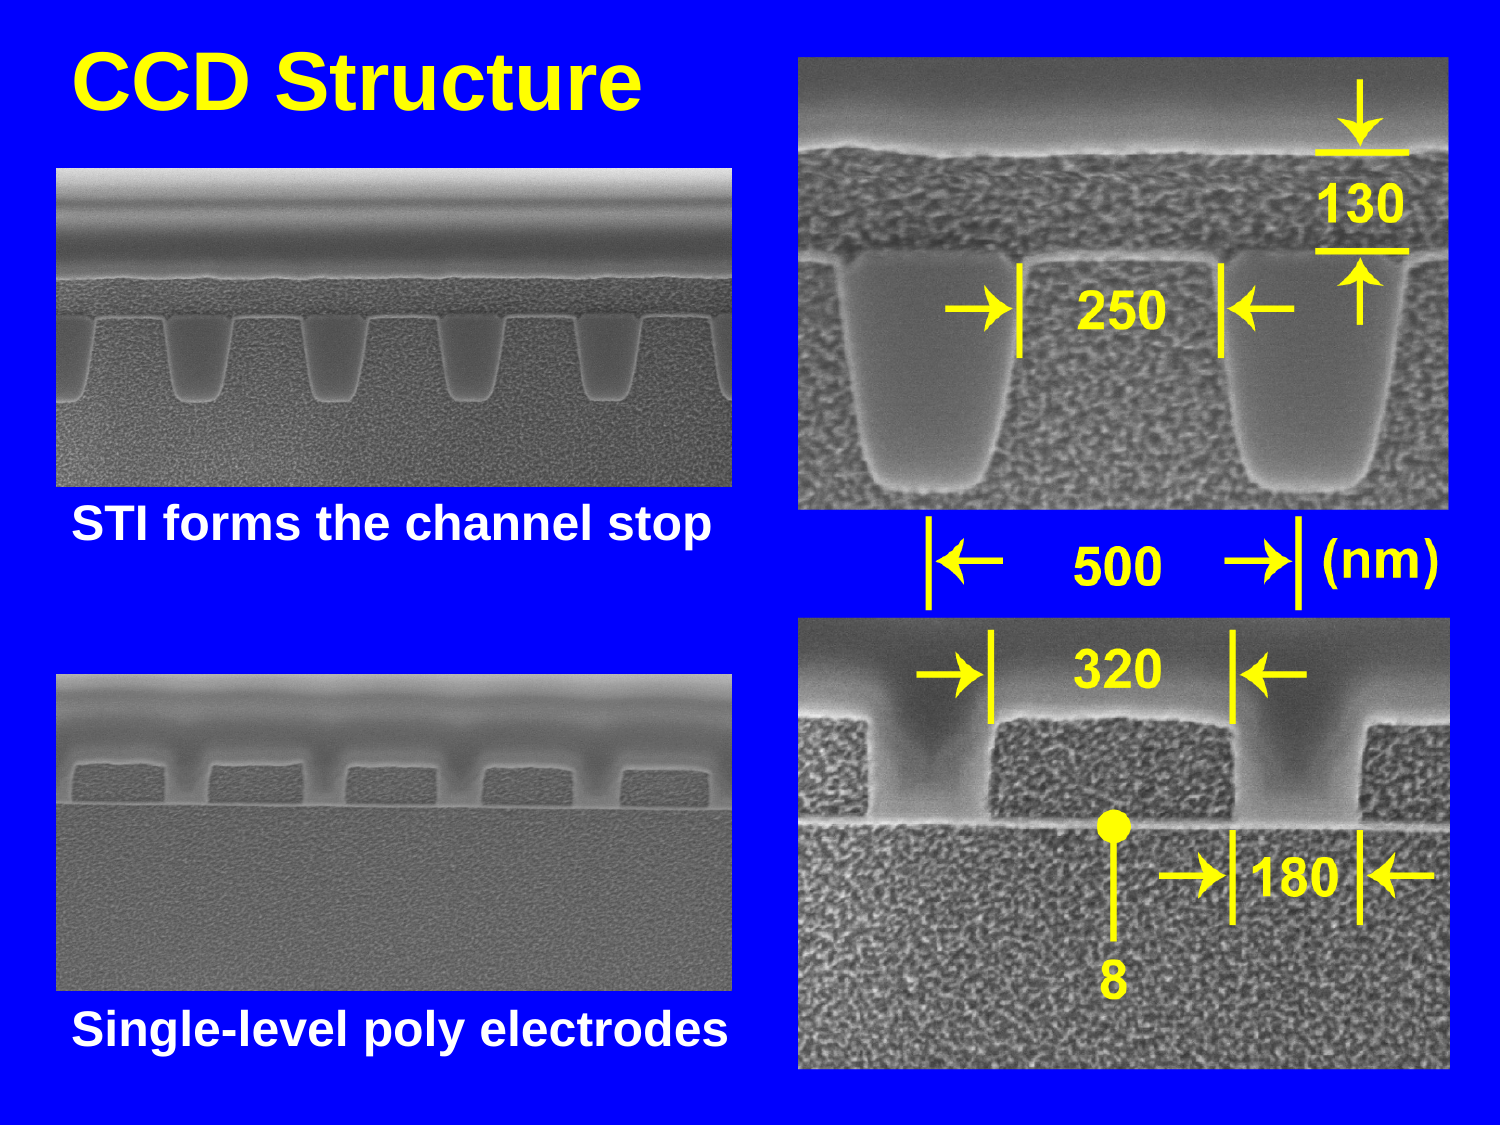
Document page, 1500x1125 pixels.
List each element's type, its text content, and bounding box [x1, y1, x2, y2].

text_box Single-level poly electrodes [56, 993, 745, 1065]
picture [793, 52, 1454, 1073]
title CCD Structure [56, 18, 713, 144]
picture [56, 168, 732, 487]
picture [56, 674, 732, 991]
text_box STI forms the channel stop [56, 487, 728, 559]
